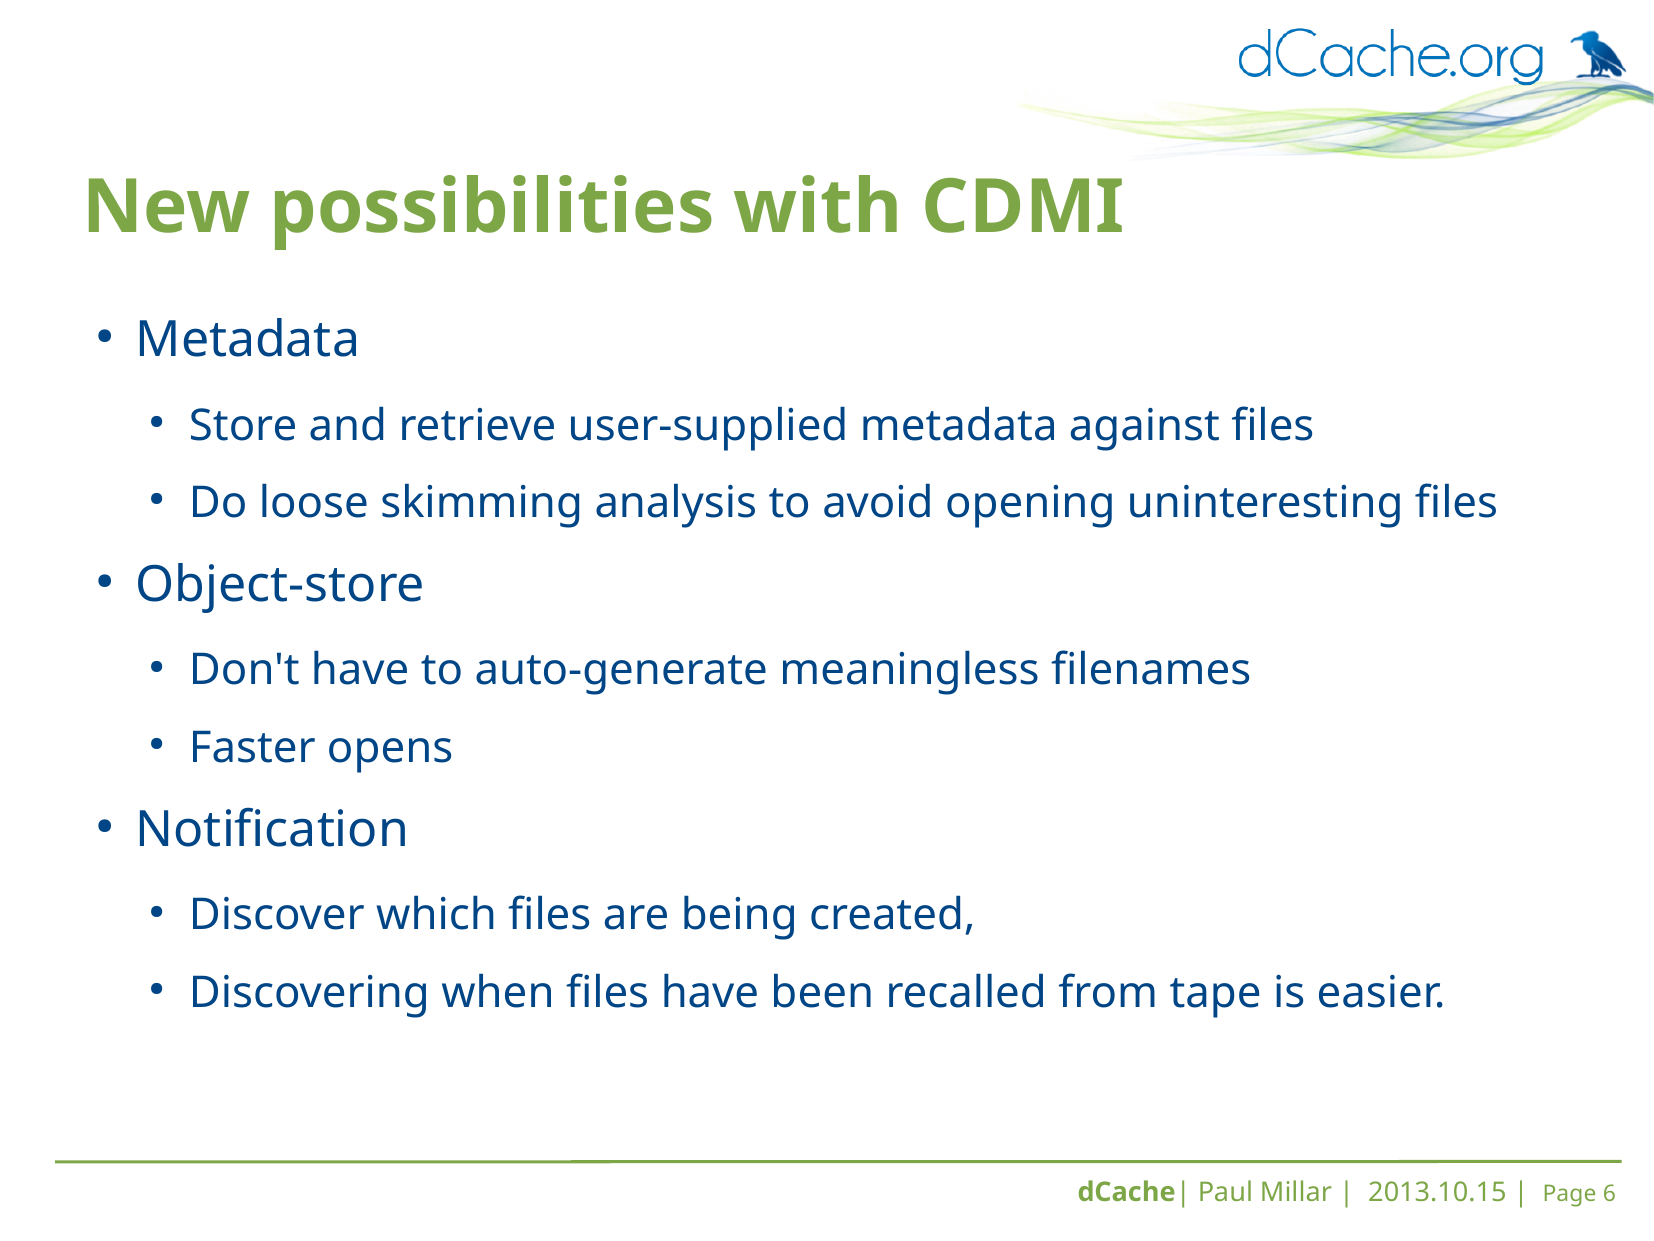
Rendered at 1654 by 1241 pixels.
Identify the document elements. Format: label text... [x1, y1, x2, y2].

title New possibilities with CDMI [82, 156, 1605, 251]
picture [956, 16, 1654, 169]
list Metadata Store and retrieve user-supplied metadata against files Do loose skimming analysis to avoid opening uninteresting files Object-store Don't have to auto-generate meaningless filenames Faster opens Notification Discover which files are being created, Discovering when files have been recalled from tape is easier. [82, 302, 1571, 1023]
